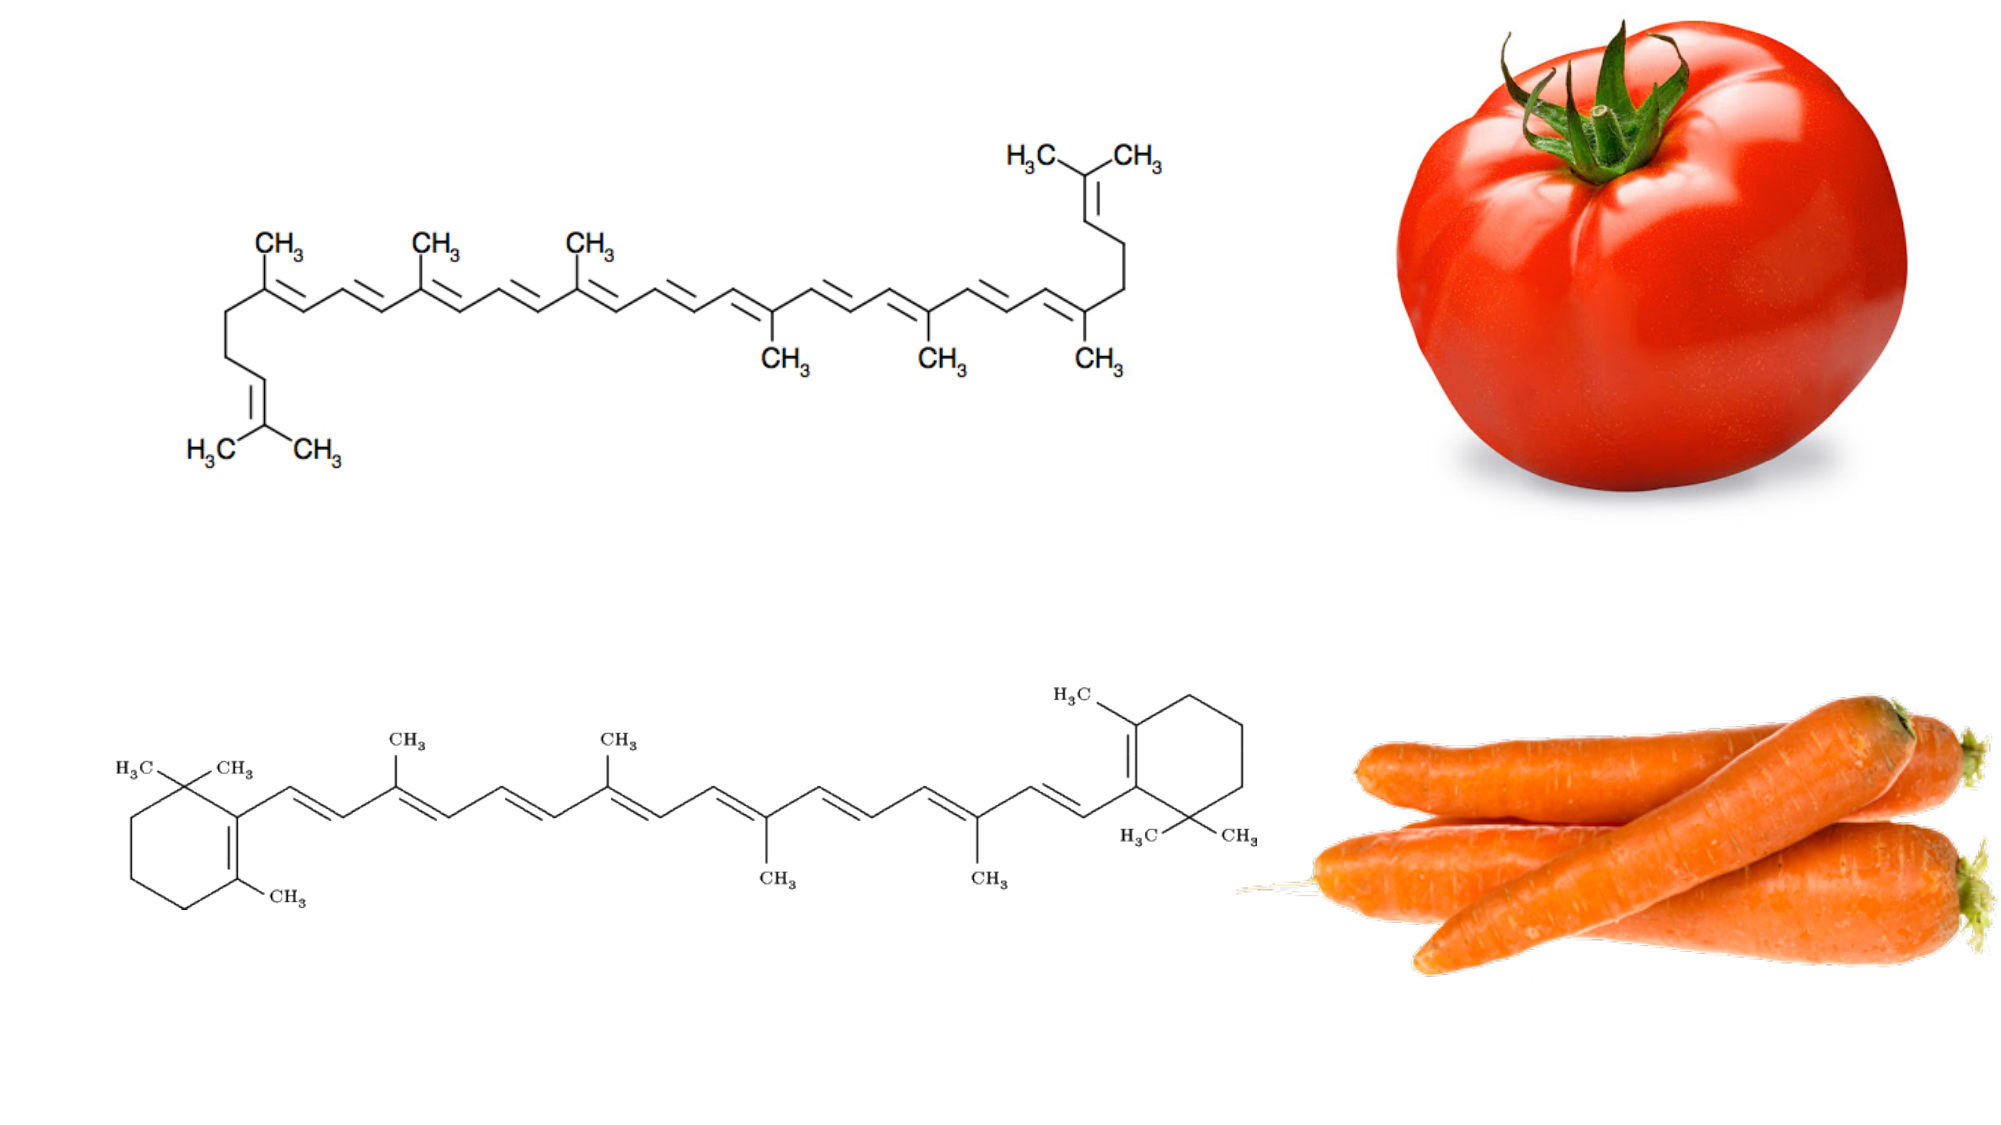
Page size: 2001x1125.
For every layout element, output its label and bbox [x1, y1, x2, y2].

picture [1298, 0, 2000, 527]
picture [115, 548, 2000, 1125]
picture [178, 112, 1177, 494]
